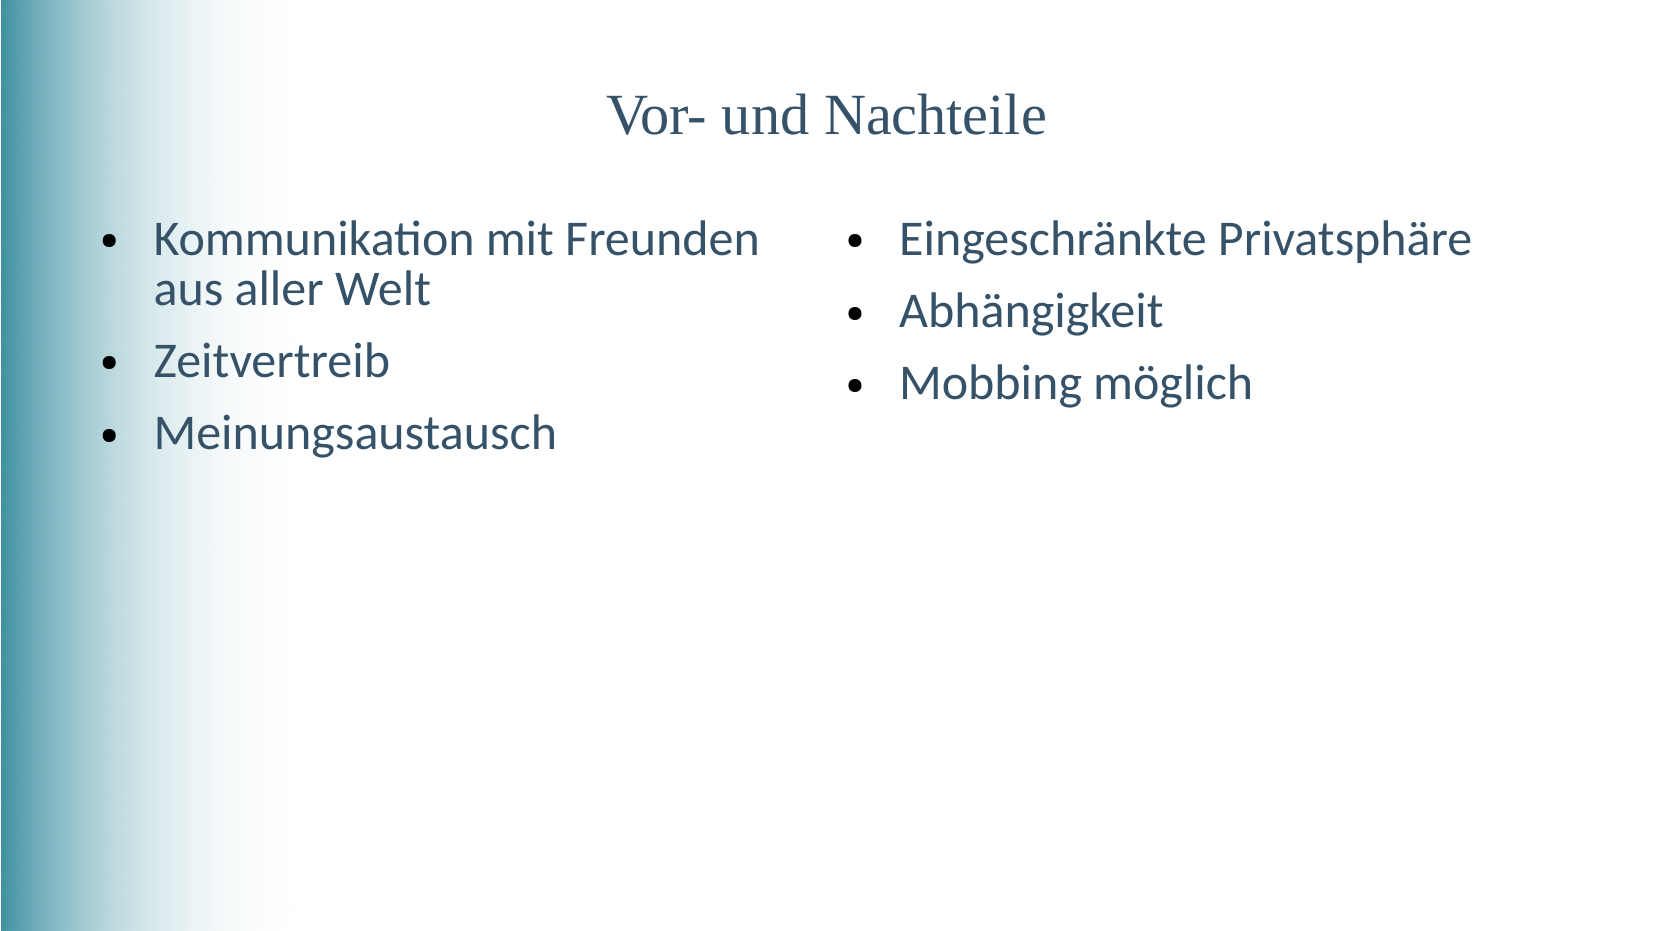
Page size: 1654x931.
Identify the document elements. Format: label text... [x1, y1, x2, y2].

list Eingeschränkte Privatsphäre Abhängigkeit Mobbing möglich [828, 217, 1539, 758]
list Kommunikation mit Freunden aus aller Welt Zeitvertreib Meinungsaustausch [82, 217, 793, 758]
picture [1, 0, 299, 931]
title Vor- und Nachteile [82, 37, 1571, 193]
